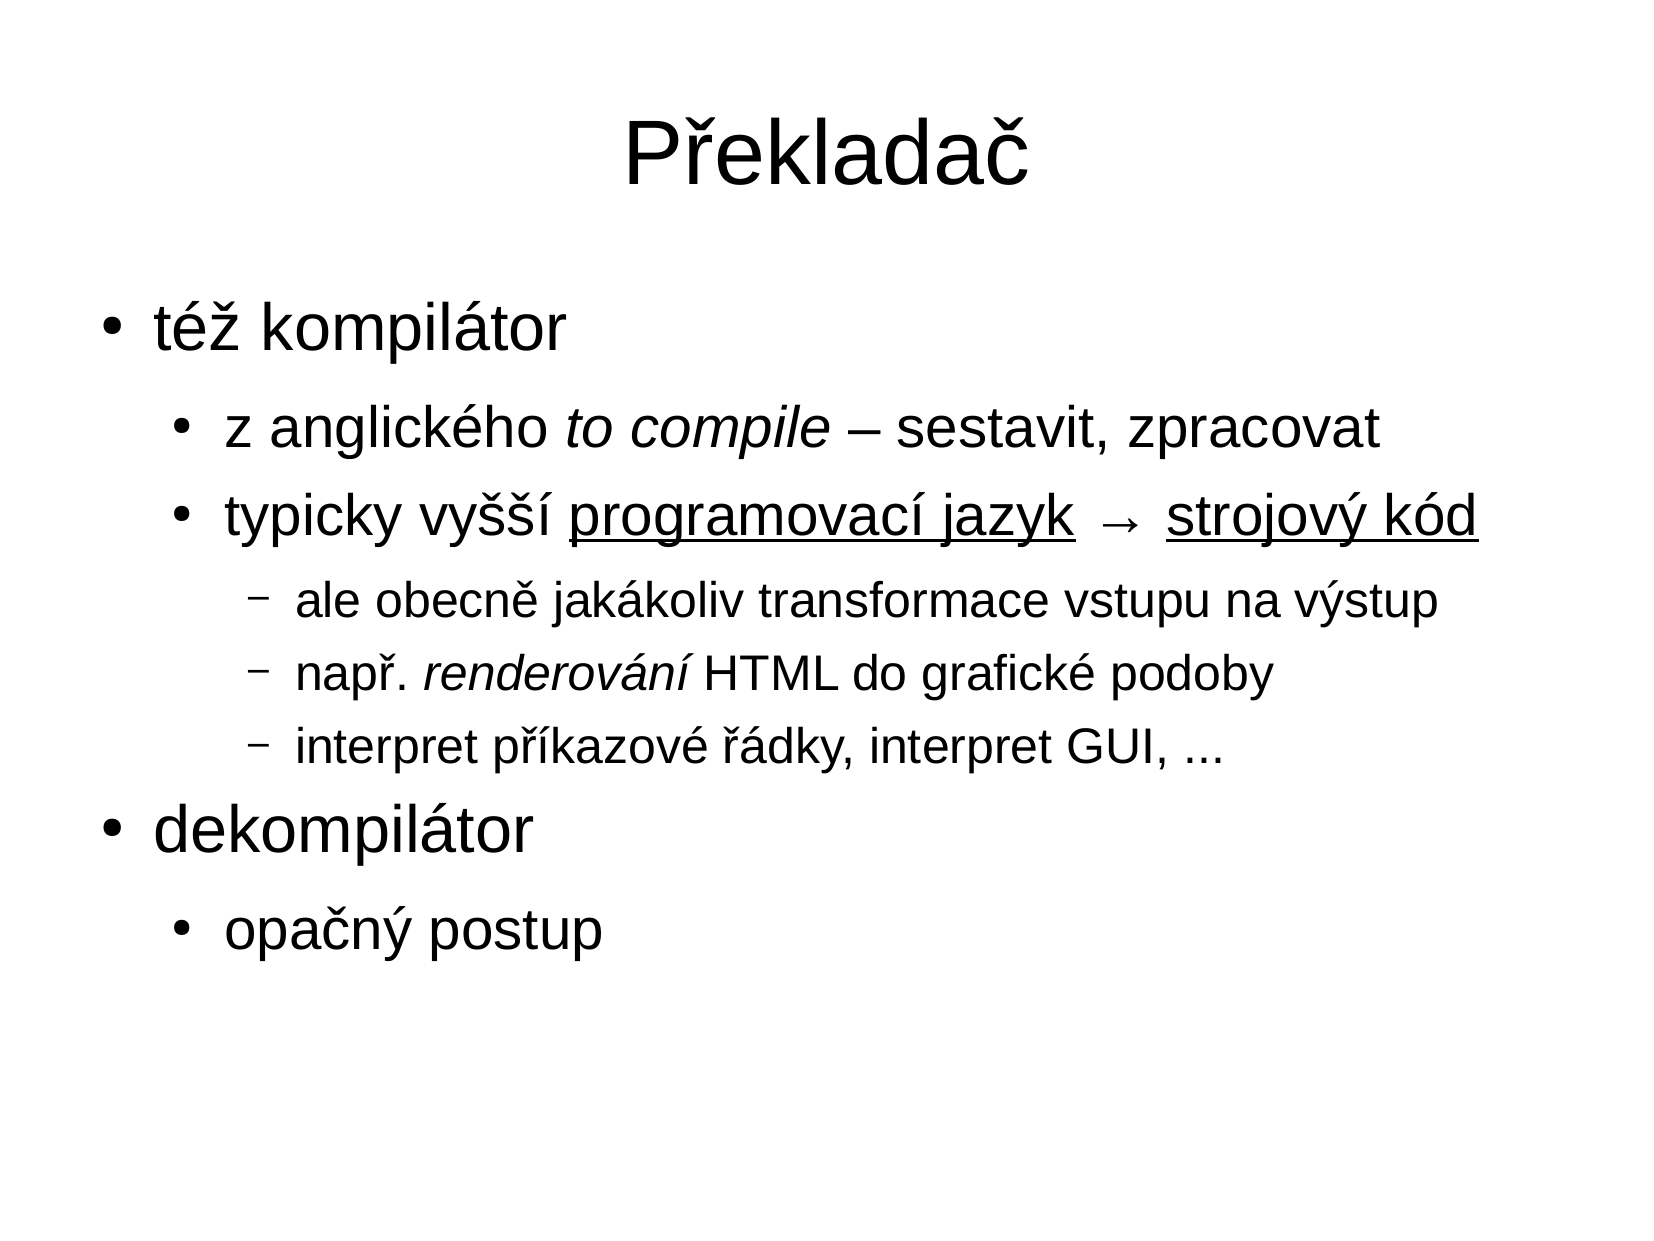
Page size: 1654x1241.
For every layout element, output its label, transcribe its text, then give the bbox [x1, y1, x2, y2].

title Překladač [82, 49, 1571, 257]
list též kompilátor z anglického to compile – sestavit, zpracovat typicky vyšší programovací jazyk → strojový kód ale obecně jakákoliv transformace vstupu na výstup např. renderování HTML do grafické podoby interpret příkazové řádky, interpret GUI, ... dekompilátor opačný postup [82, 290, 1571, 1109]
